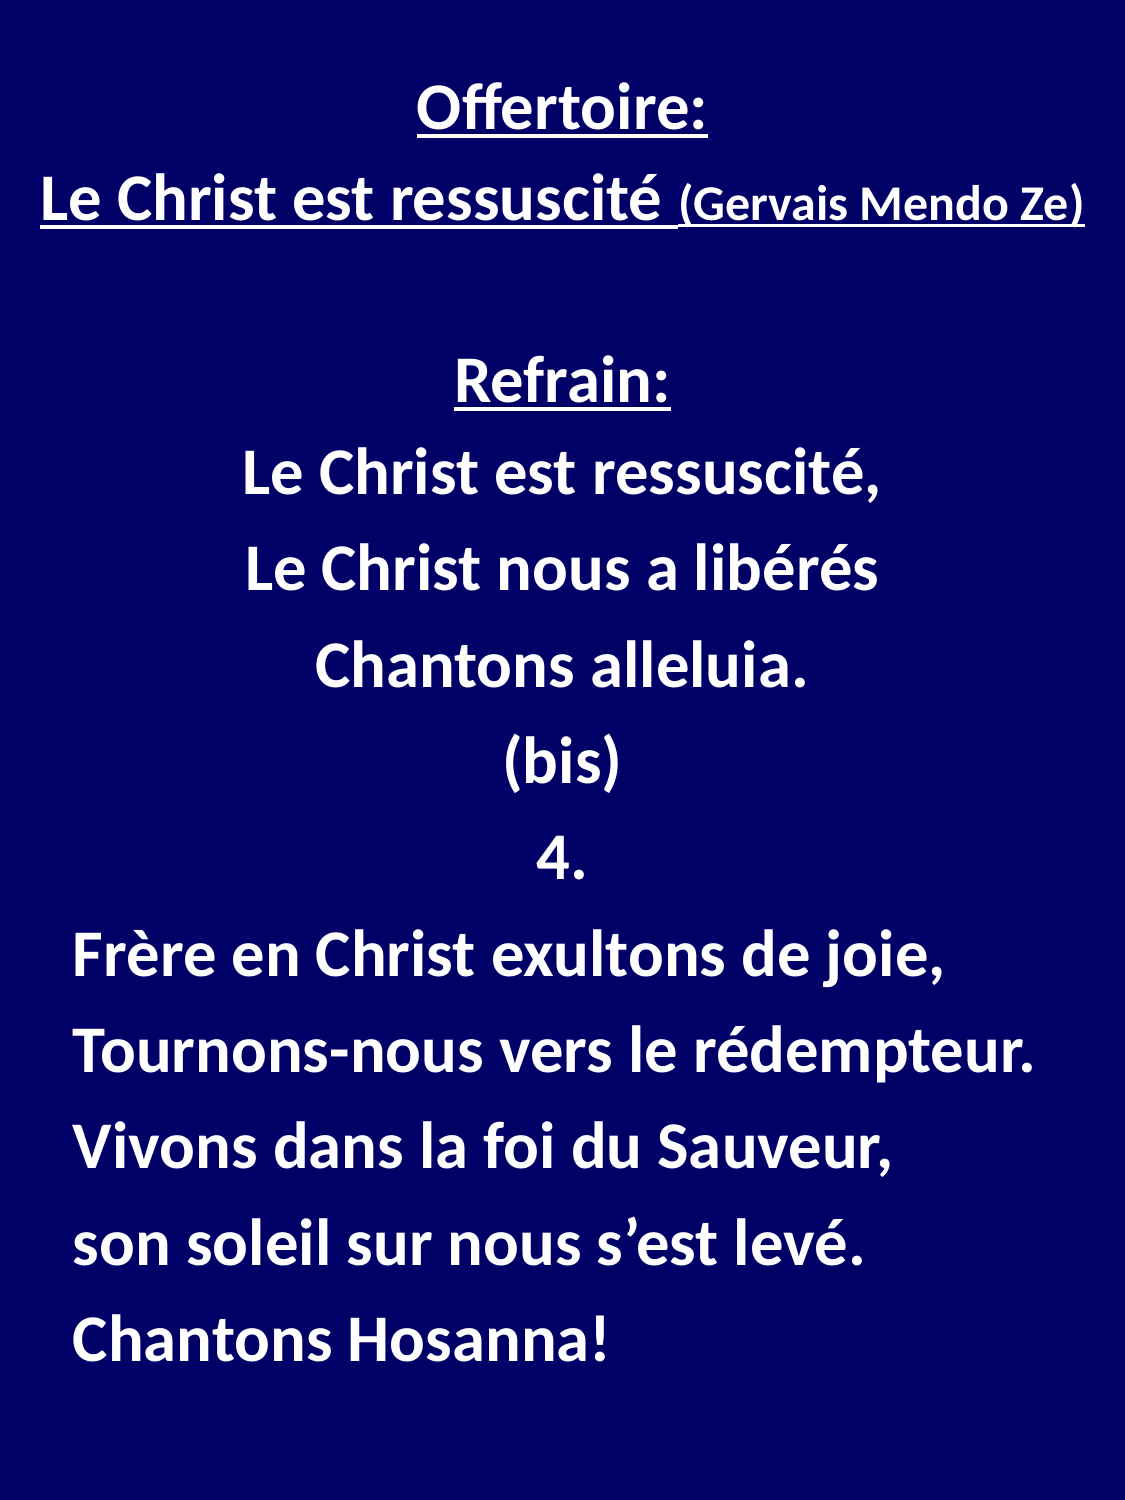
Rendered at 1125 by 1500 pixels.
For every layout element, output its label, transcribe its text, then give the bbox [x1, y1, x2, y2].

text_box Offertoire: Le Christ est ressuscité (Gervais Mendo Ze) Refrain: Le Christ est ressuscité, Le Christ nous a libérés Chantons alleluia. (bis) 4. Frère en Christ exultons de joie, Tournons-nous vers le rédempteur. Vivons dans la foi du Sauveur, son soleil sur nous s’est levé. Chantons Hosanna! [13, 47, 1112, 1454]
